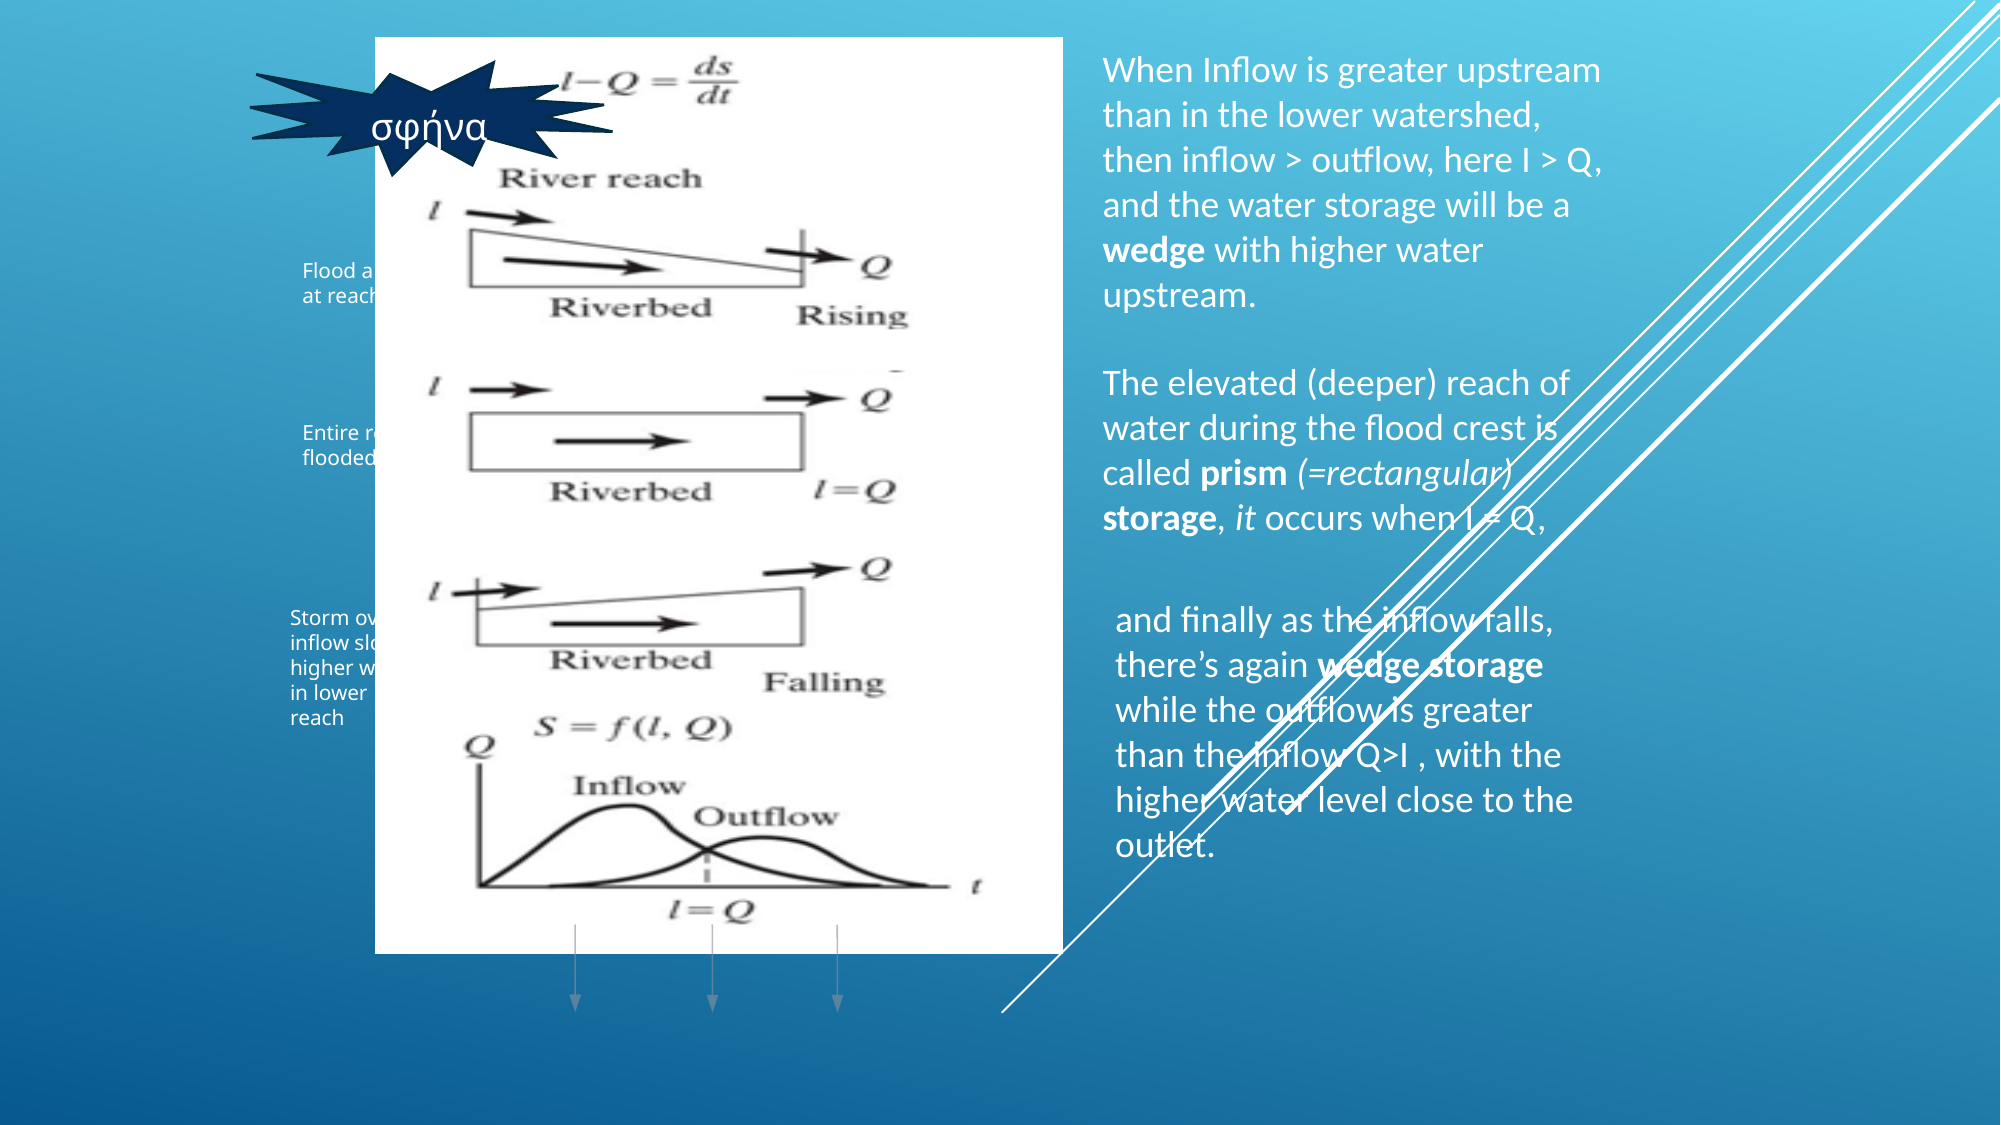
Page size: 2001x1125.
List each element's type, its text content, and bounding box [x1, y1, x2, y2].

text_box Entire reach flooded [287, 412, 451, 479]
text_box and finally as the inflow falls, there’s again wedge storage while the outflow is greater than the inflow Q>I , with the higher water level close to the outlet. [1100, 587, 1601, 876]
text_box σφήνα [469, 122, 481, 138]
text_box σφήνα [249, 62, 613, 175]
picture [375, 37, 1063, 954]
text_box When Inflow is greater upstream than in the lower watershed, then inflow > outflow, here I > Q, and the water storage will be a wedge with higher water upstream. [1087, 37, 1626, 326]
text_box Flood arrives at reach [287, 249, 451, 316]
text_box Storm over, inflow slows, higher water in lower reach [275, 596, 438, 739]
text_box The elevated (deeper) reach of water during the flood crest is called prism (=rectangular) storage, it occurs when I = Q, [1087, 350, 1626, 547]
